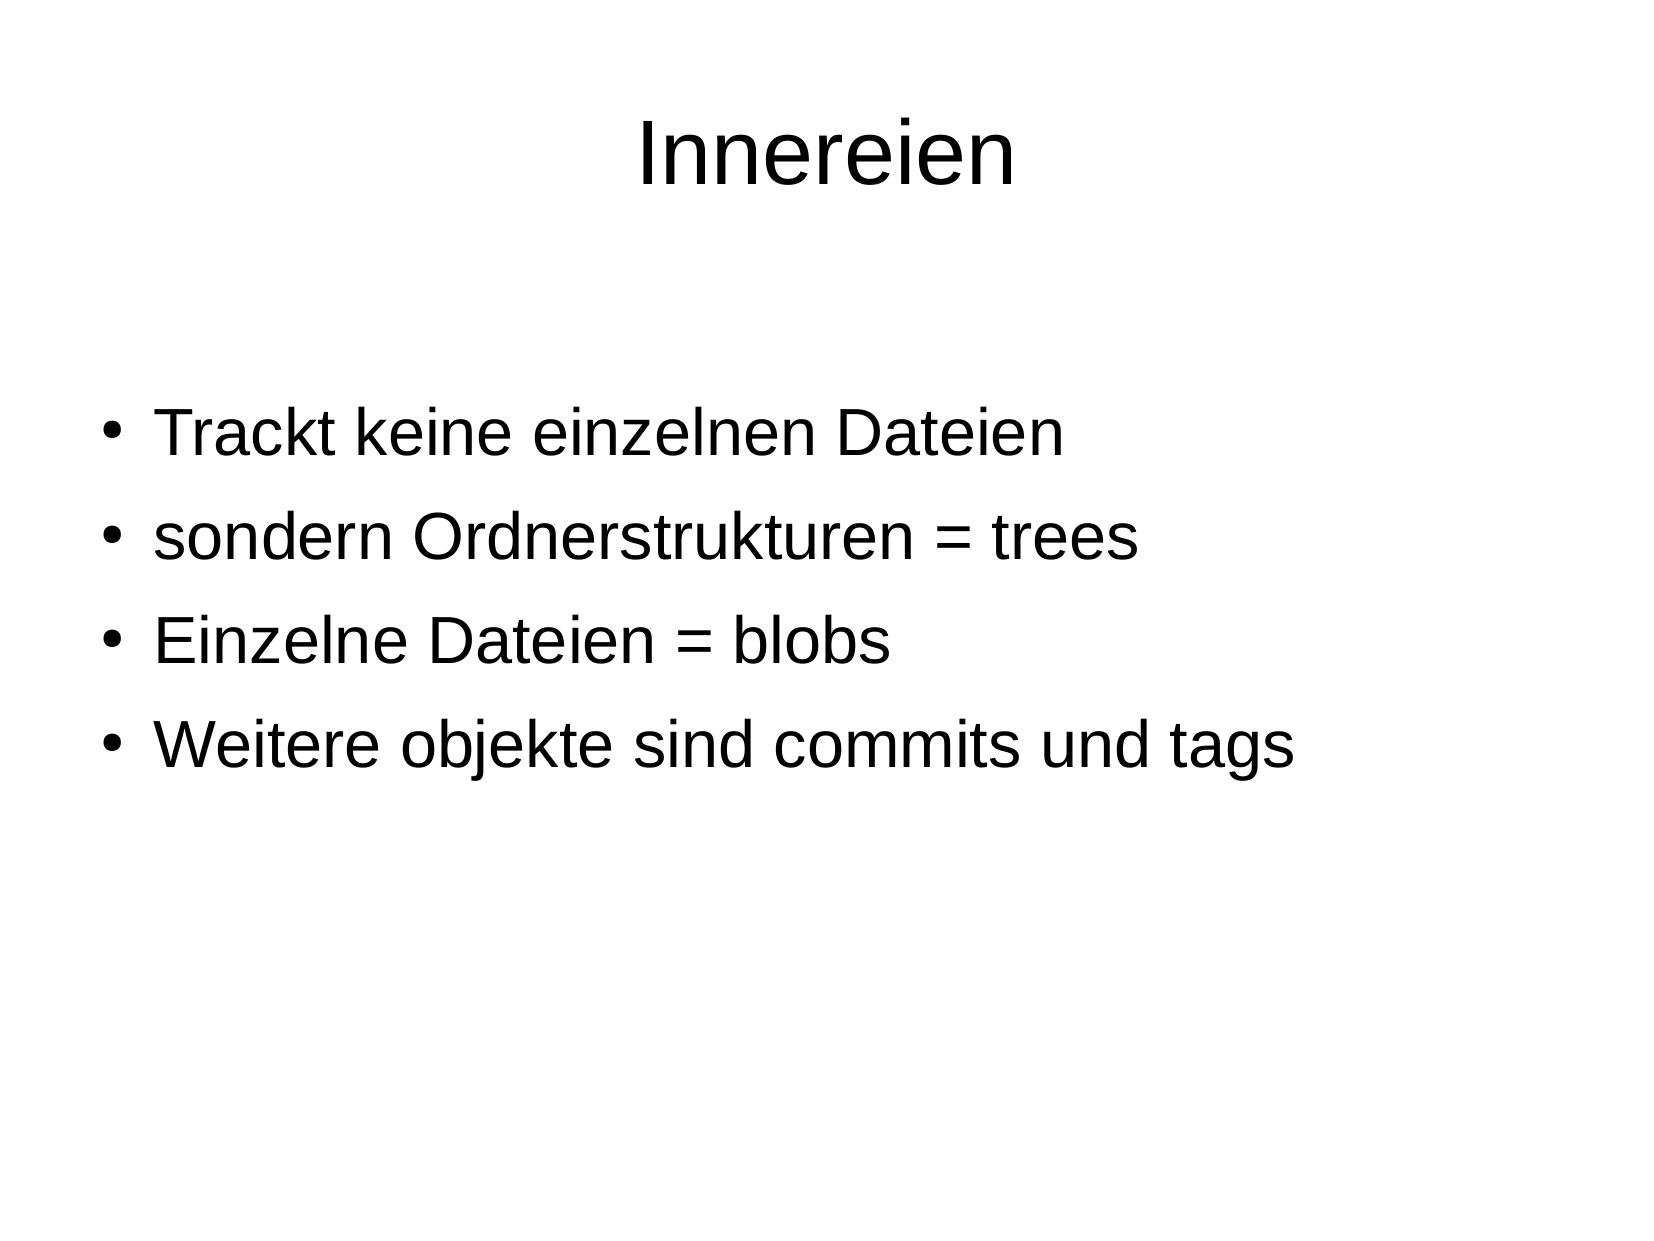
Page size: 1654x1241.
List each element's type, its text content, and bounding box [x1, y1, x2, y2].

title Innereien [82, 56, 1571, 250]
list Trackt keine einzelnen Dateien sondern Ordnerstrukturen = trees Einzelne Dateien = blobs Weitere objekte sind commits und tags [82, 290, 1571, 1109]
